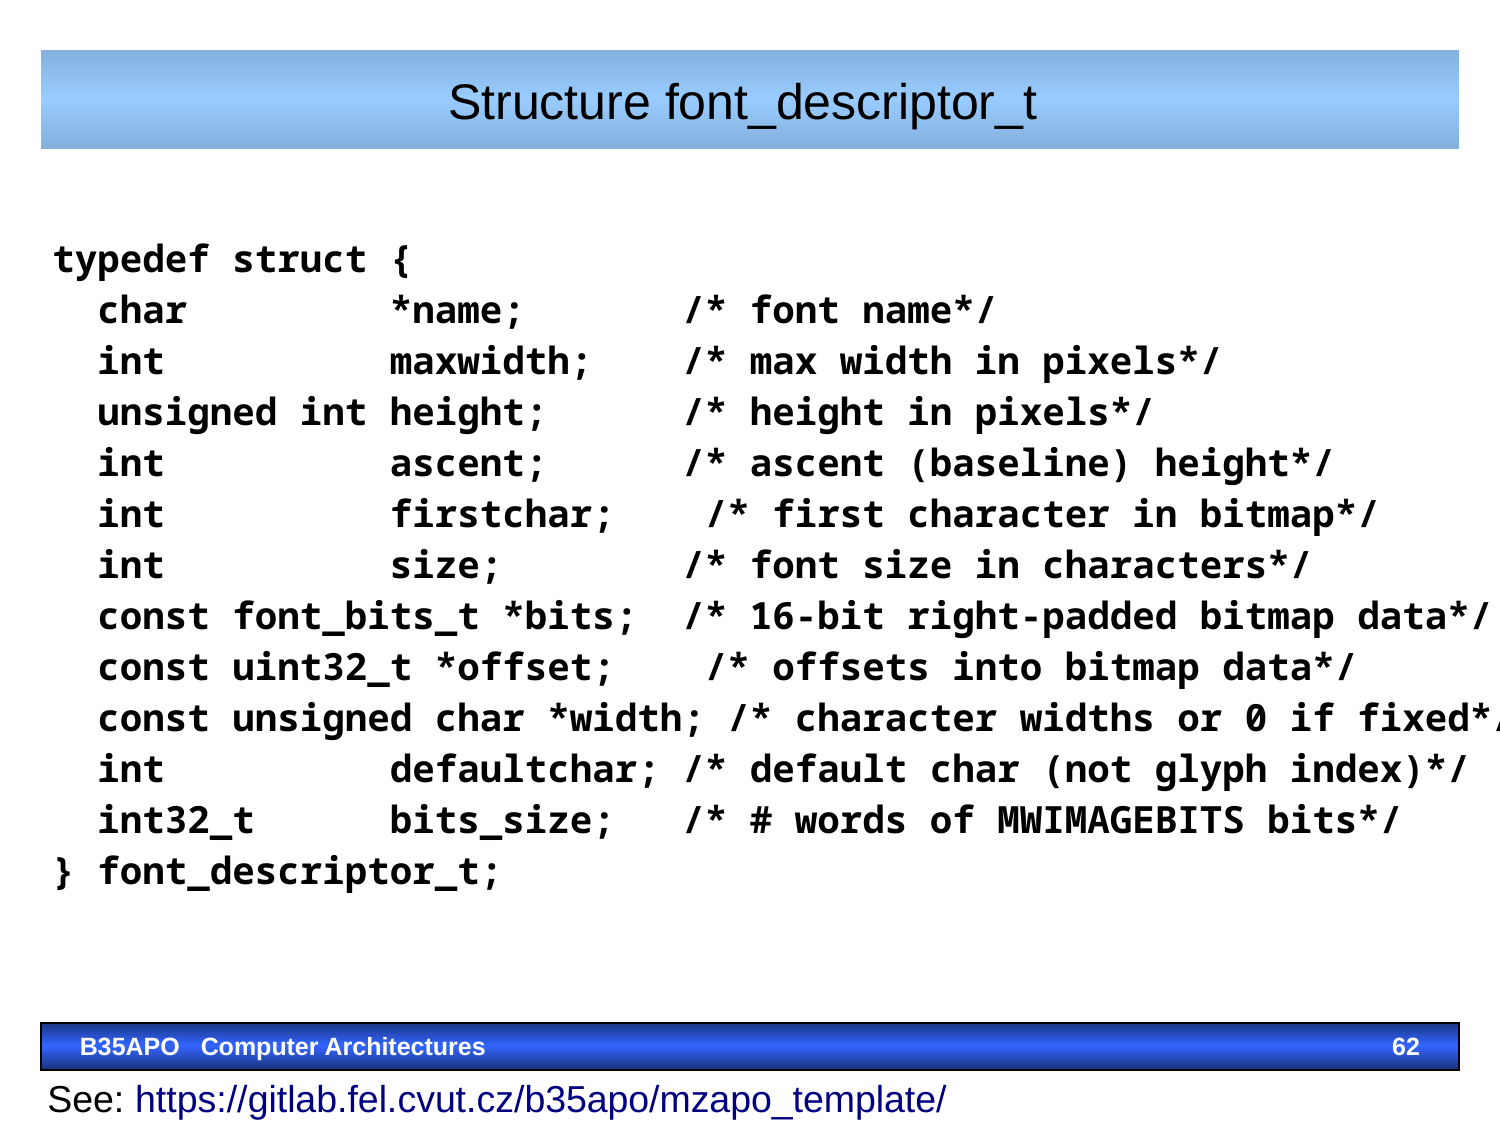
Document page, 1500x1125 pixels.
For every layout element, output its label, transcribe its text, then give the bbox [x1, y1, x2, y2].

text_box typedef struct { char *name; /* font name*/ int maxwidth; /* max width in pixels*/ unsigned int height; /* height in pixels*/ int ascent; /* ascent (baseline) height*/ int firstchar; /* first character in bitmap*/ int size; /* font size in characters*/ const font_bits_t *bits; /* 16-bit right-padded bitmap data*/ const uint32_t *offset; /* offsets into bitmap data*/ const unsigned char *width; /* character widths or 0 if fixed*/ int defaultchar; /* default char (not glyph index)*/ int32_t bits_size; /* # words of MWIMAGEBITS bits*/ } font_descriptor_t; [37, 224, 1500, 1067]
title Structure font_descriptor_t [41, 50, 1459, 149]
text_box See: https://gitlab.fel.cvut.cz/b35apo/mzapo_template/ [32, 1071, 1468, 1125]
footer B35APO Computer Architectures [64, 1067, 1424, 1071]
